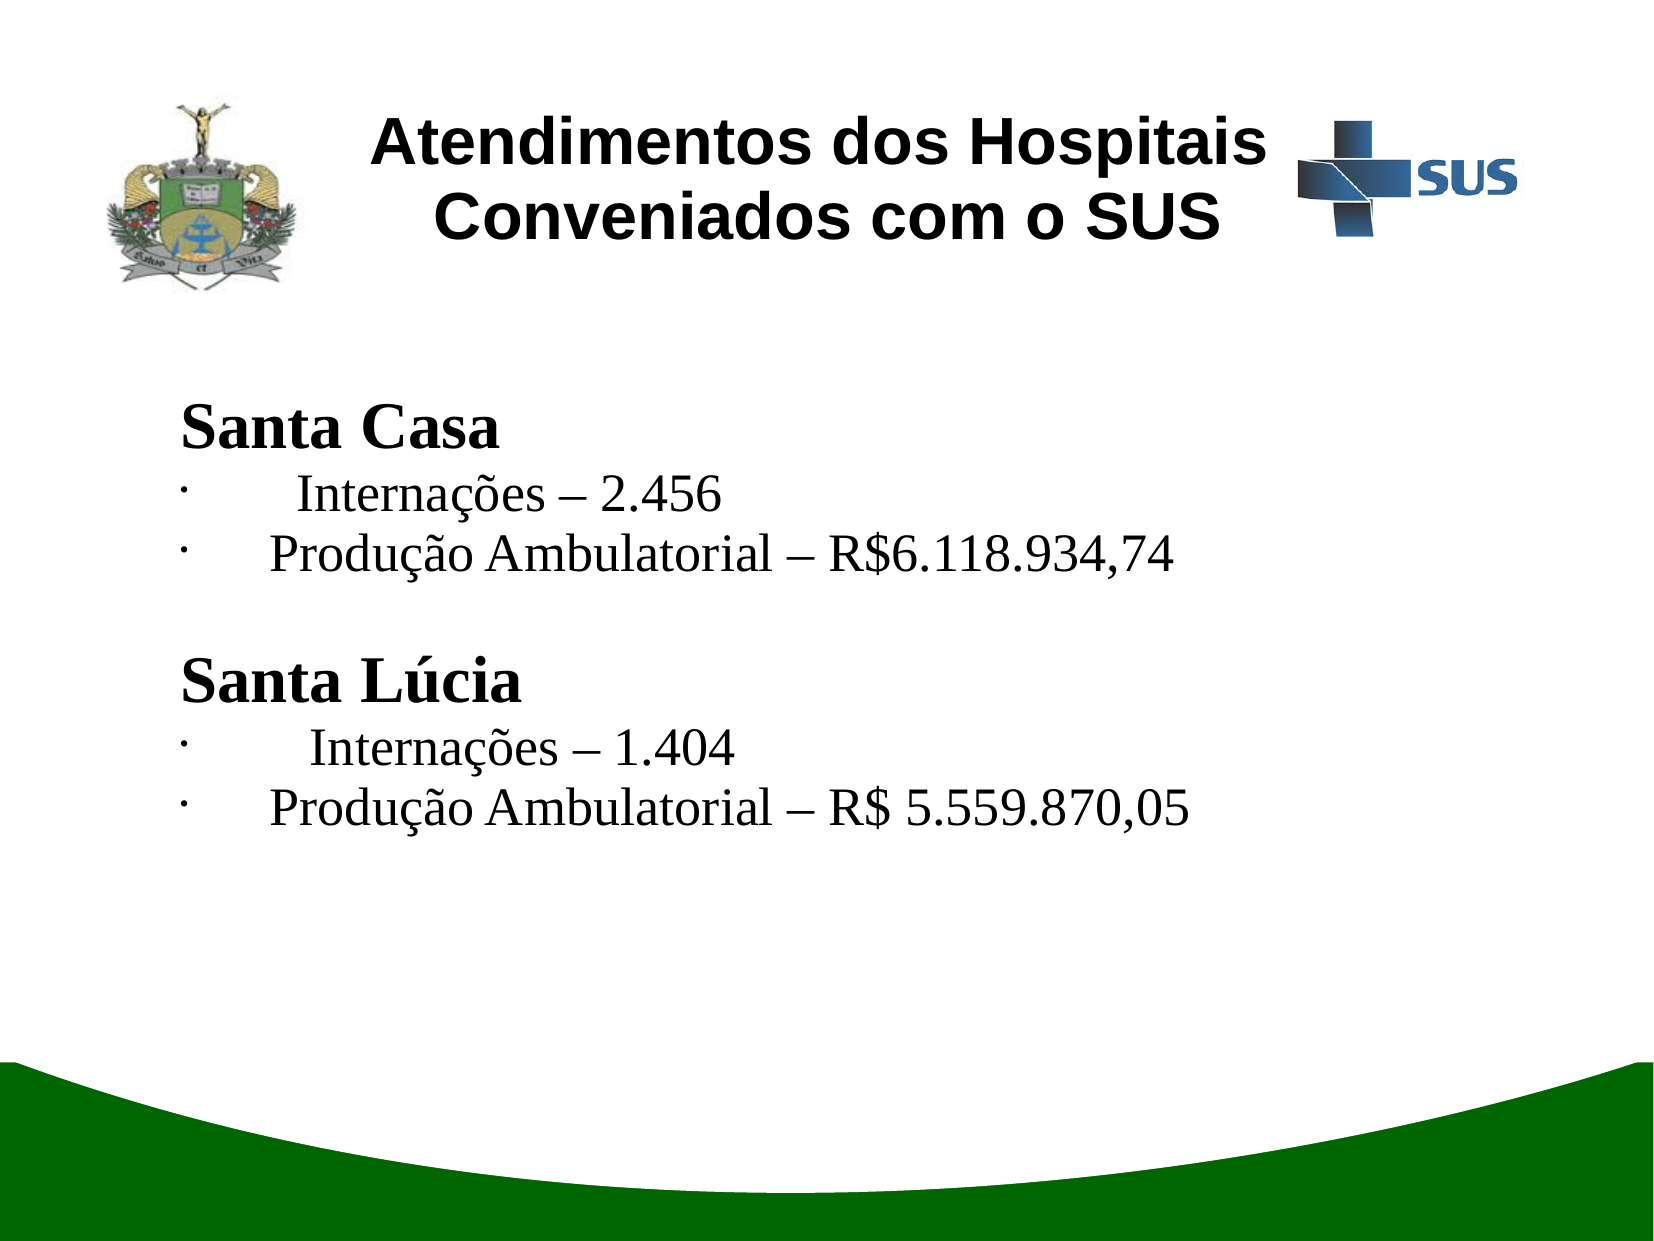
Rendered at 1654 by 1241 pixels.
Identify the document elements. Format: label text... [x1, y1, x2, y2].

text_box Santa Casa Internações – 2.456 Produção Ambulatorial – R$6.118.934,74 Santa Lúcia Internações – 1.404 Produção Ambulatorial – R$ 5.559.870,05 [165, 381, 1489, 1085]
picture [94, 94, 308, 308]
text_box Atendimentos dos Hospitais Conveniados com o SUS [354, 96, 1453, 284]
picture [1297, 120, 1524, 237]
text_box [0, 1056, 1654, 1241]
